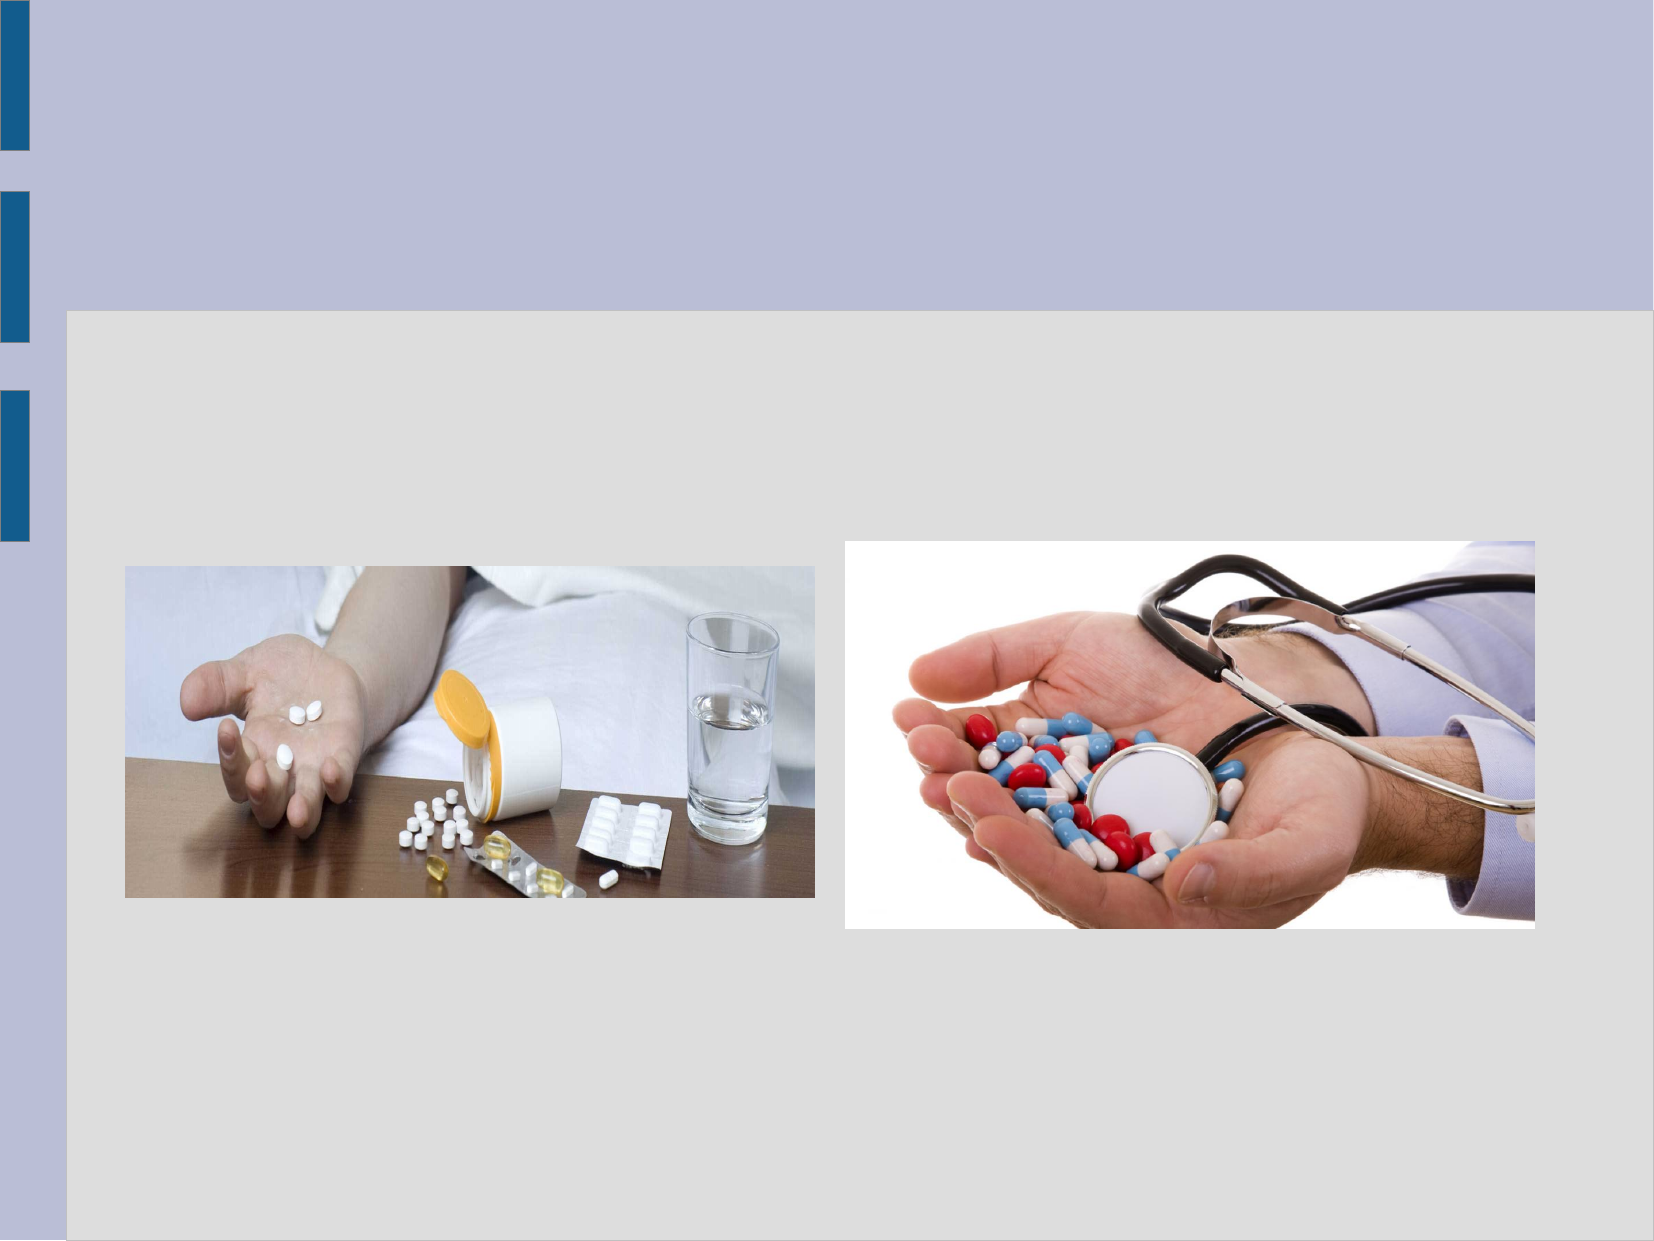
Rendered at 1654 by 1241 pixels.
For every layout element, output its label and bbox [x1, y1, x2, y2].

picture [845, 541, 1535, 930]
picture [125, 566, 815, 898]
